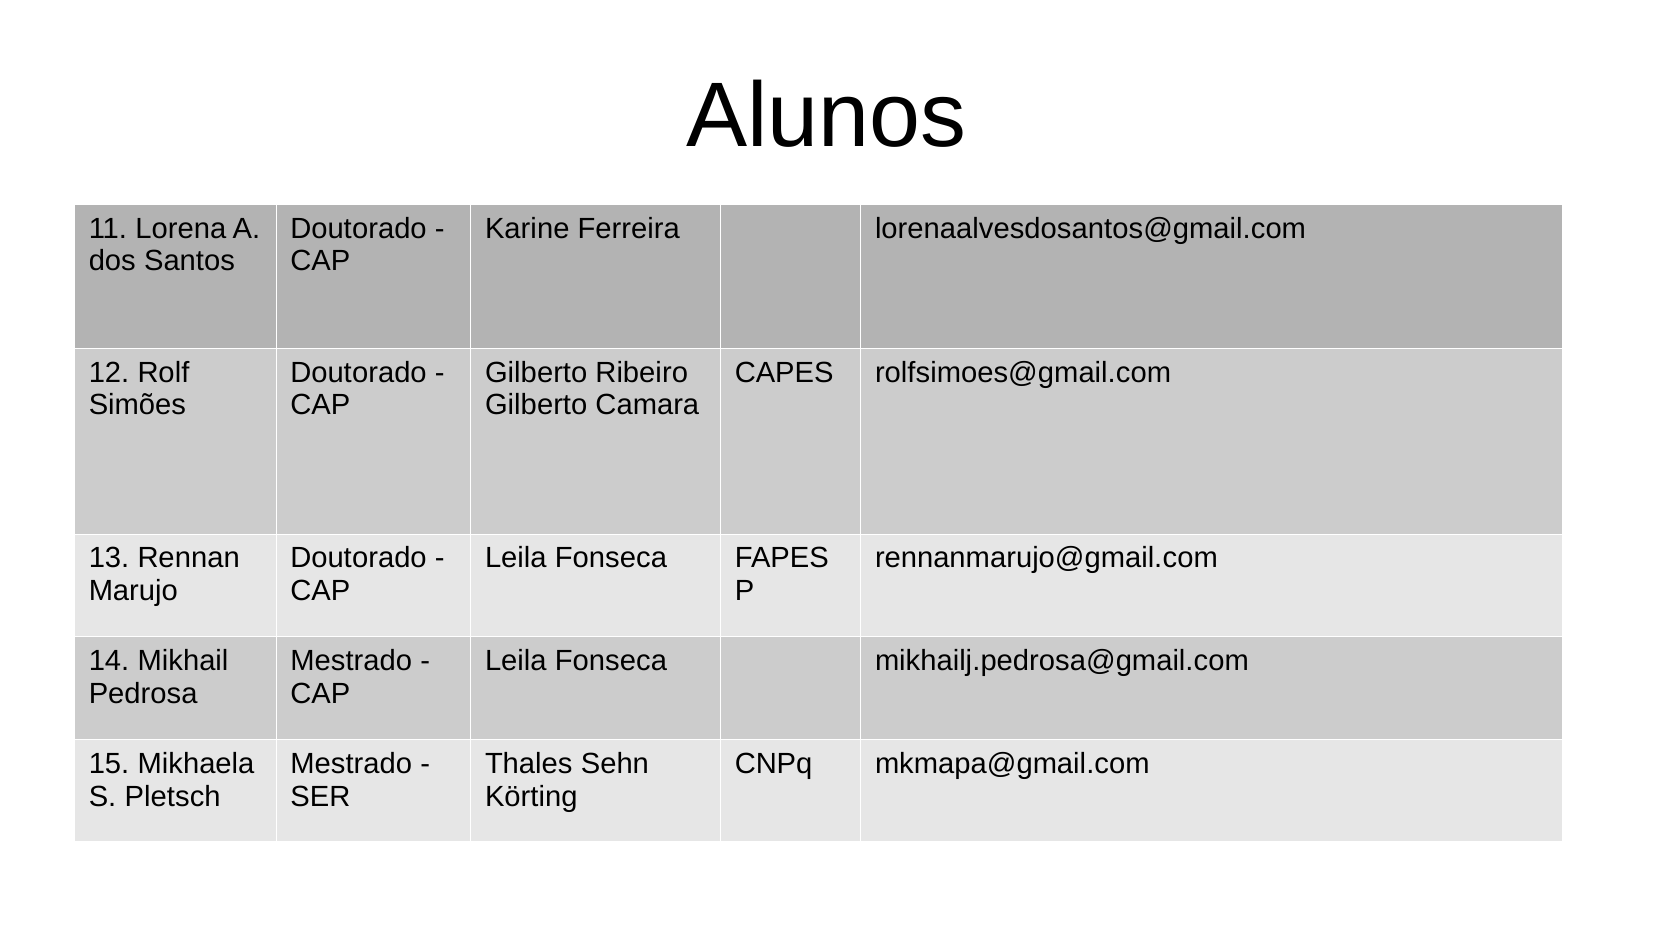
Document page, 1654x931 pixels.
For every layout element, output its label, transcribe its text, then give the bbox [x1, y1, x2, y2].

table_cell 15. Mikhaela S. Pletsch [75, 740, 276, 841]
table_cell 12. Rolf Simões [75, 349, 276, 534]
table_cell FAPESP [721, 535, 860, 636]
table_cell Mestrado - SER [277, 740, 470, 841]
table_cell Doutorado - CAP [277, 349, 470, 534]
table_cell Mestrado - CAP [277, 637, 470, 739]
title Alunos [82, 37, 1571, 193]
table_header Karine Ferreira [471, 205, 720, 348]
table_header lorenaalvesdosantos@gmail.com [861, 205, 1562, 348]
table_cell Doutorado - CAP [277, 535, 470, 636]
table_header [721, 205, 860, 348]
table_cell mkmapa@gmail.com [861, 740, 1562, 841]
table_cell CAPES [721, 349, 860, 534]
table_cell Leila Fonseca [471, 637, 720, 739]
table_cell CNPq [721, 740, 860, 841]
table_cell Leila Fonseca [471, 535, 720, 636]
table_cell Gilberto Ribeiro Gilberto Camara [471, 349, 720, 534]
table_header 11. Lorena A. dos Santos [75, 205, 276, 348]
table_cell rennanmarujo@gmail.com [861, 535, 1562, 636]
table_header Doutorado - CAP [277, 205, 470, 348]
table_cell 13. Rennan Marujo [75, 535, 276, 636]
table_cell [721, 637, 860, 739]
table_cell rolfsimoes@gmail.com [861, 349, 1562, 534]
table_cell Thales Sehn Körting [471, 740, 720, 841]
table_cell mikhailj.pedrosa@gmail.com [861, 637, 1562, 739]
table_cell 14. Mikhail Pedrosa [75, 637, 276, 739]
